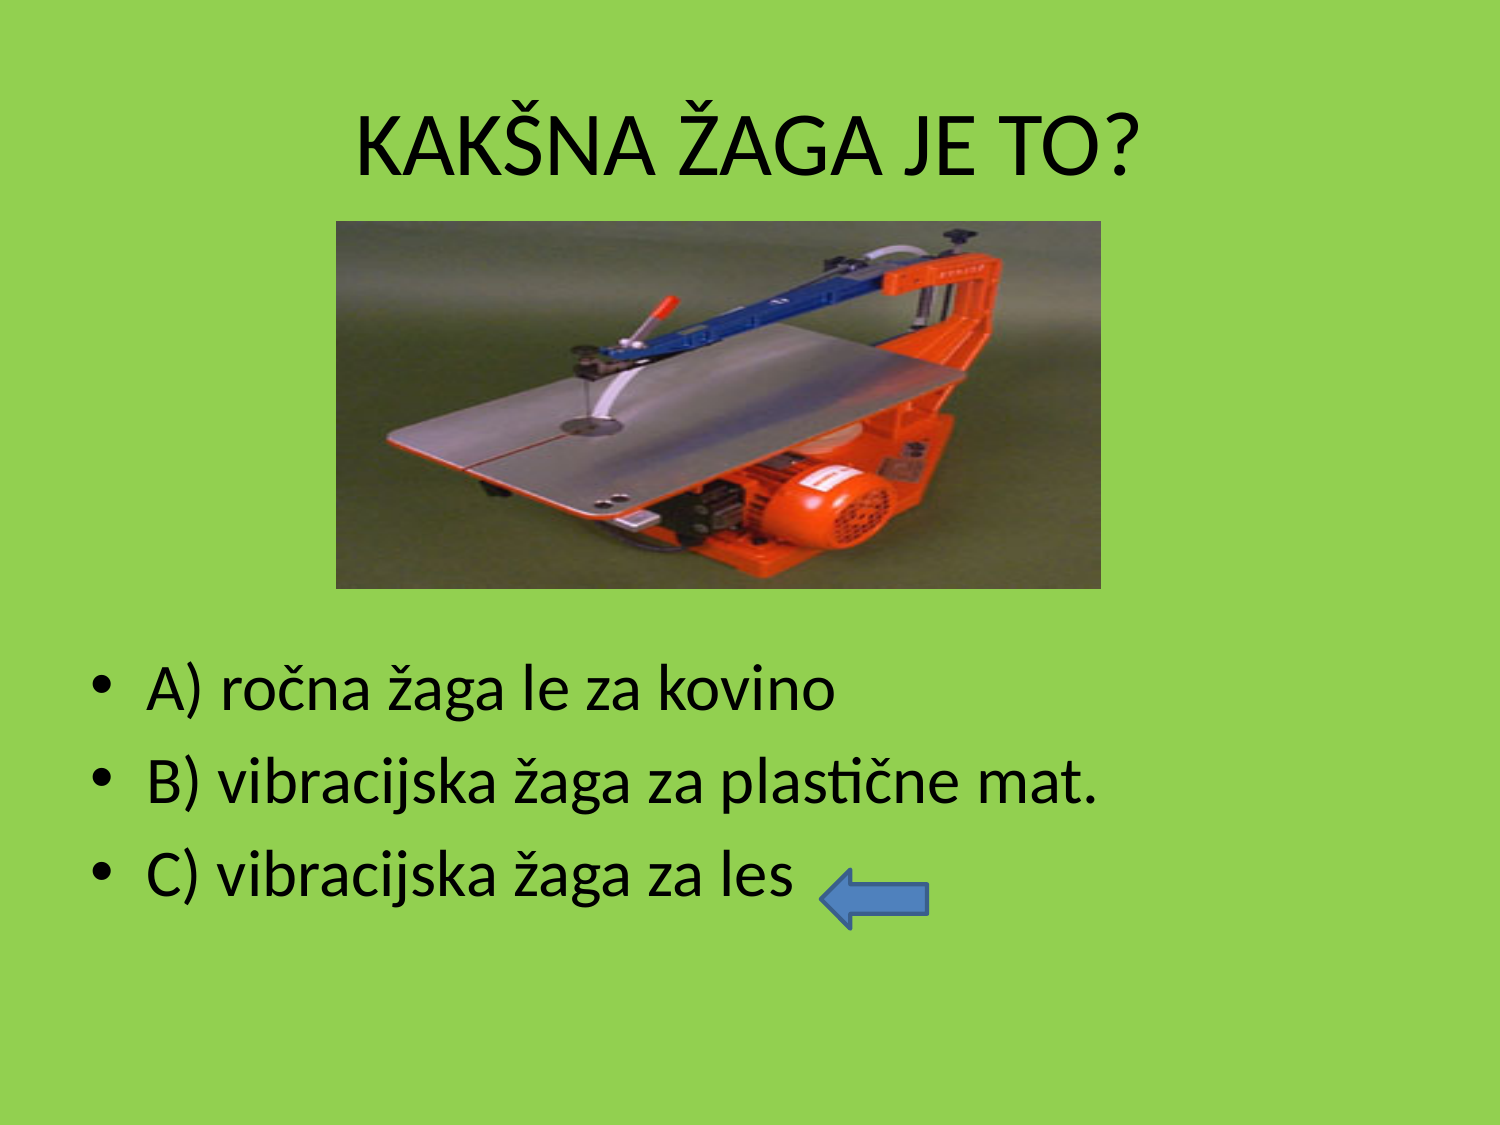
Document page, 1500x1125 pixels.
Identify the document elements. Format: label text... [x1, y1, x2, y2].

text_box [820, 869, 928, 929]
picture [336, 221, 1101, 589]
title KAKŠNA ŽAGA JE TO? [75, 45, 1425, 233]
list A) ročna žaga le za kovino B) vibracijska žaga za plastične mat. C) vibracijska žaga za les [75, 262, 1425, 1005]
